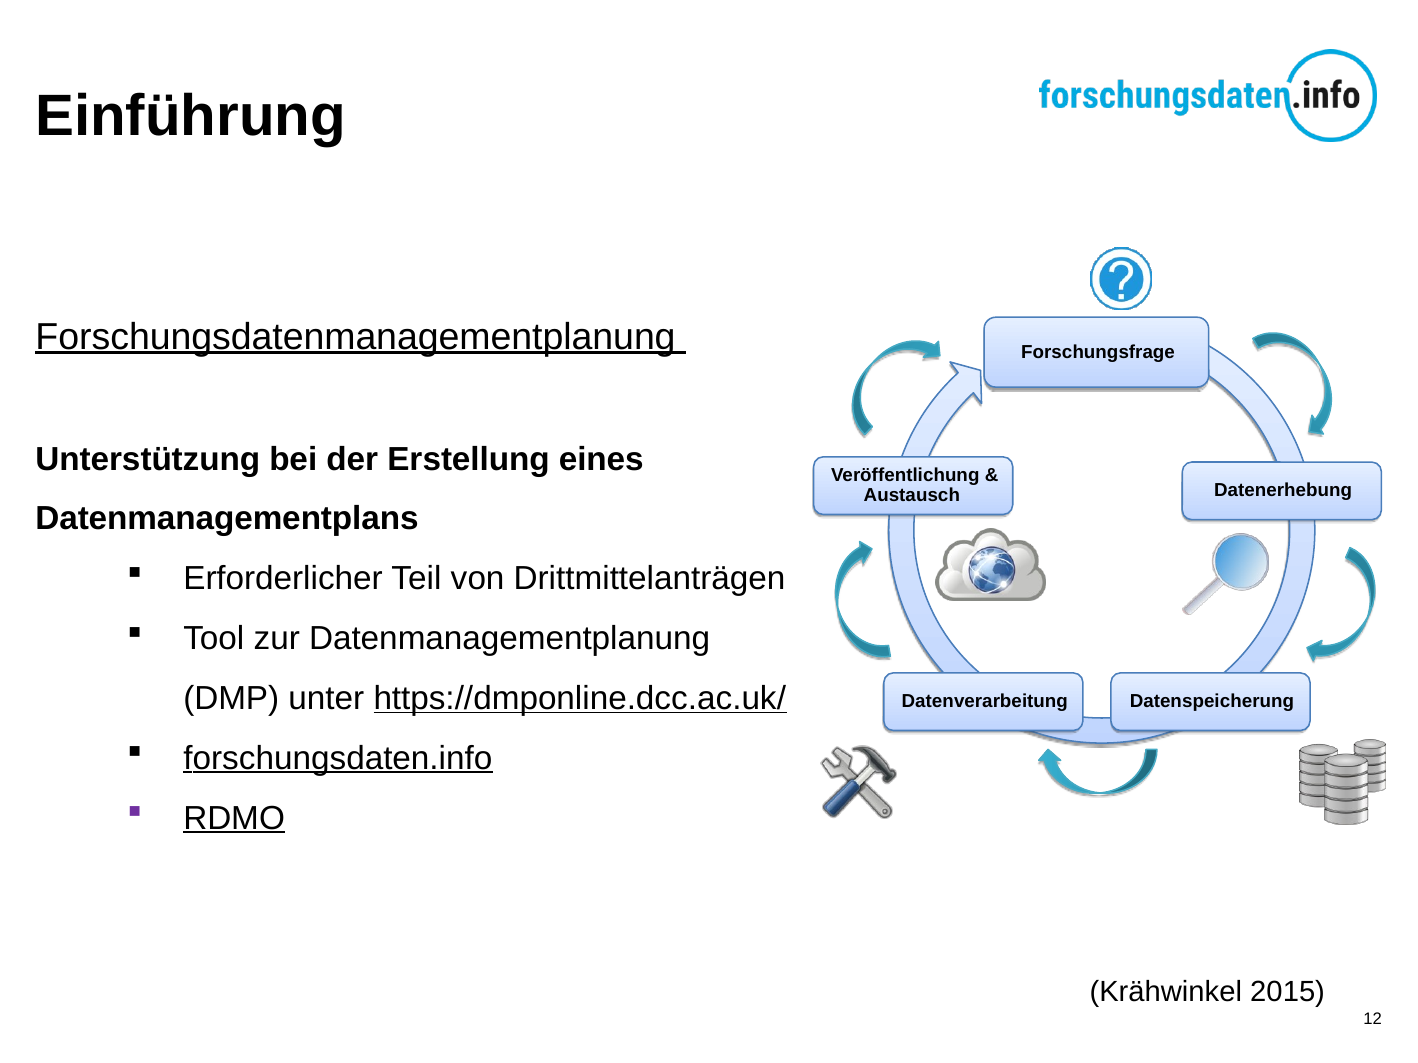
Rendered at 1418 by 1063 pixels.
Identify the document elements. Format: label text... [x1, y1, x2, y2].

picture [820, 745, 897, 819]
text_box Datenverarbeitung [883, 672, 1083, 731]
text_box Datenspeicherung [1110, 672, 1311, 731]
picture [1299, 739, 1386, 825]
text_box [1030, 717, 1173, 744]
text_box (Krähwinkel 2015) [1074, 965, 1418, 1016]
picture [1039, 49, 1372, 142]
slide_number <Nummer> [1015, 1003, 1382, 1028]
picture [1182, 533, 1269, 616]
text_box [852, 341, 940, 435]
text_box Datenerhebung [1182, 461, 1382, 520]
picture [1339, 49, 1377, 85]
text_box [1209, 346, 1304, 462]
picture [1342, 107, 1377, 142]
text_box [1224, 520, 1315, 672]
text_box Forschungsfrage [984, 317, 1209, 388]
text_box [835, 541, 891, 657]
list Forschungsdatenmanagementplanung Unterstützung bei der Erstellung eines Datenmanagementplans Erforderlicher Teil von Drittmittelanträgen Tool zur Datenmanagementplanung (DMP) unter https://dmponline.dcc.ac.uk/ forschungsdaten.info RDMO [35, 289, 816, 1063]
text_box [1307, 547, 1375, 661]
picture [1090, 247, 1152, 310]
picture [935, 528, 1046, 601]
text_box [888, 515, 979, 672]
text_box Veröffentlichung & Austausch [813, 456, 1013, 515]
text_box [901, 361, 982, 456]
text_box [1038, 749, 1157, 794]
text_box [1252, 333, 1332, 434]
title Einführung [35, 76, 1022, 254]
